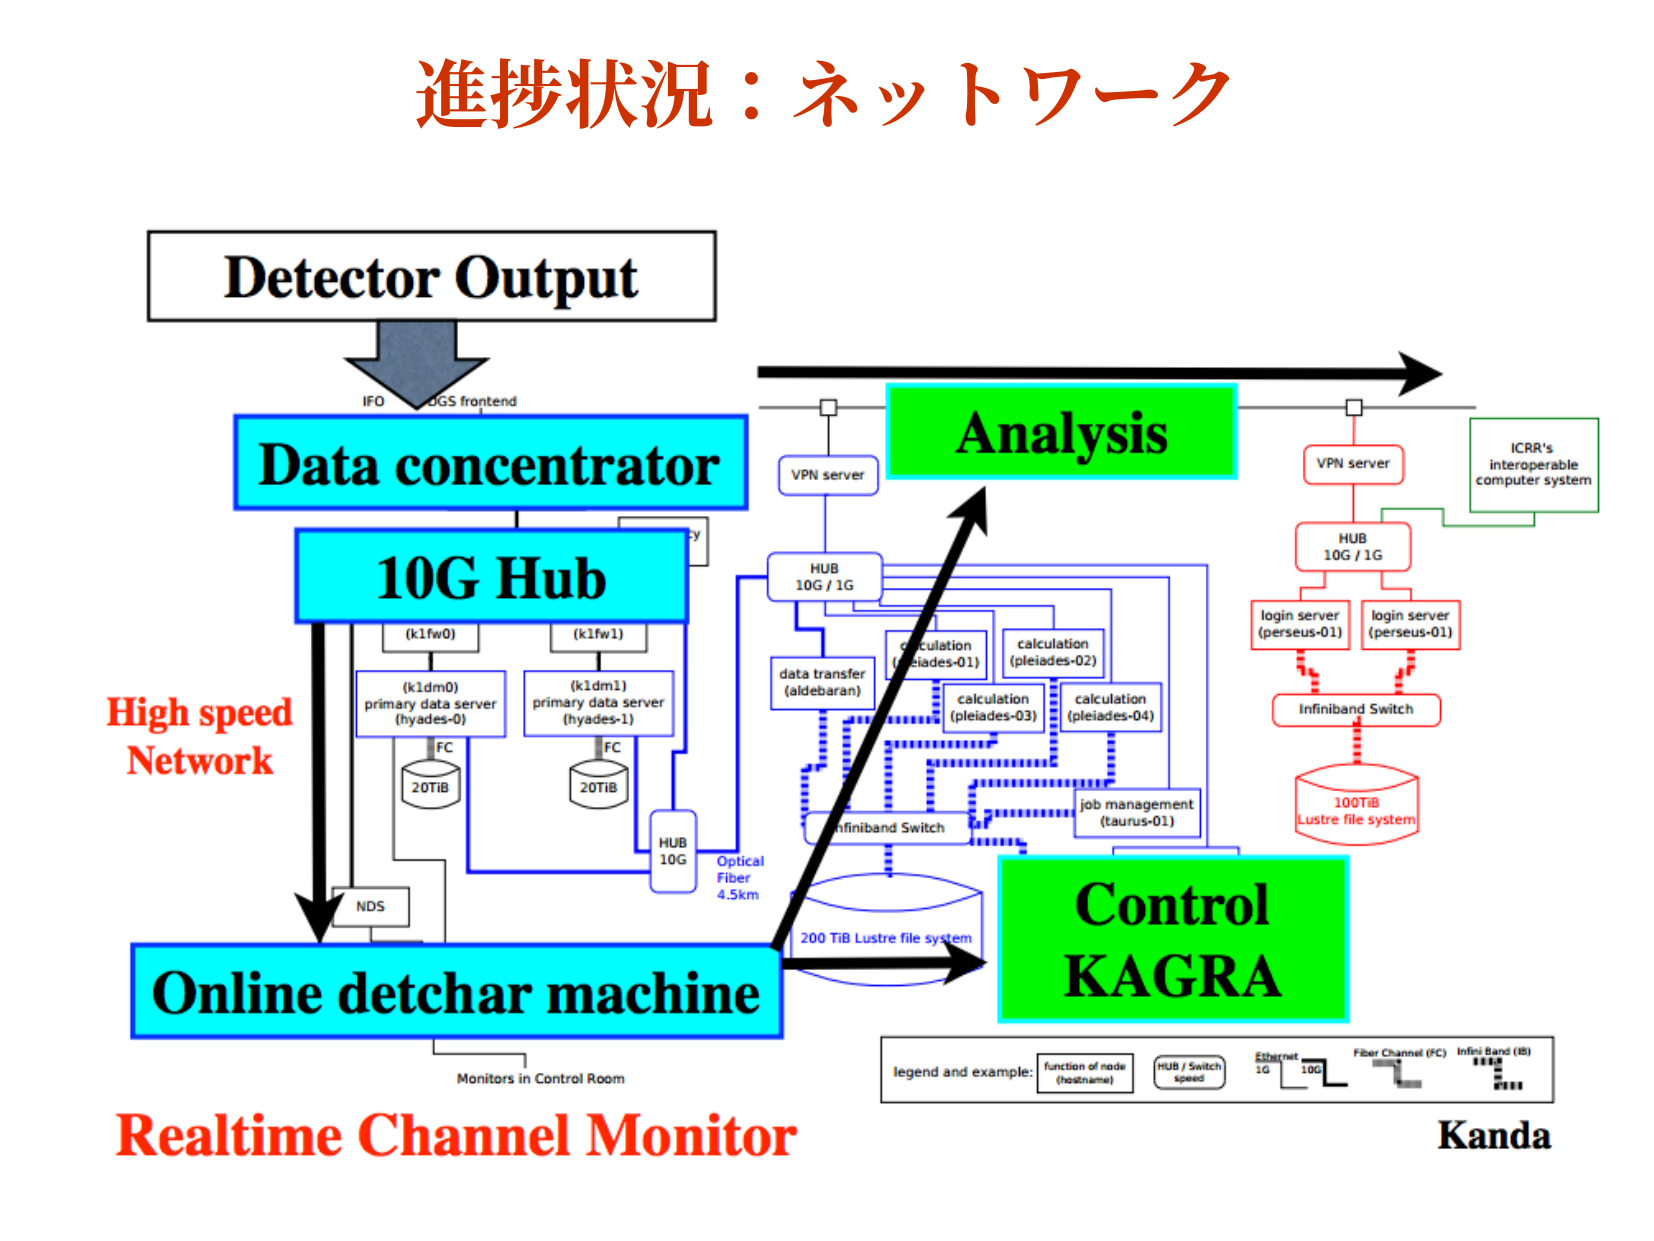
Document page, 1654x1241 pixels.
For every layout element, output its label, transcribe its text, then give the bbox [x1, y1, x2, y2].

picture [101, 204, 1626, 1174]
title 進捗状況：ネットワーク [82, 25, 1571, 154]
